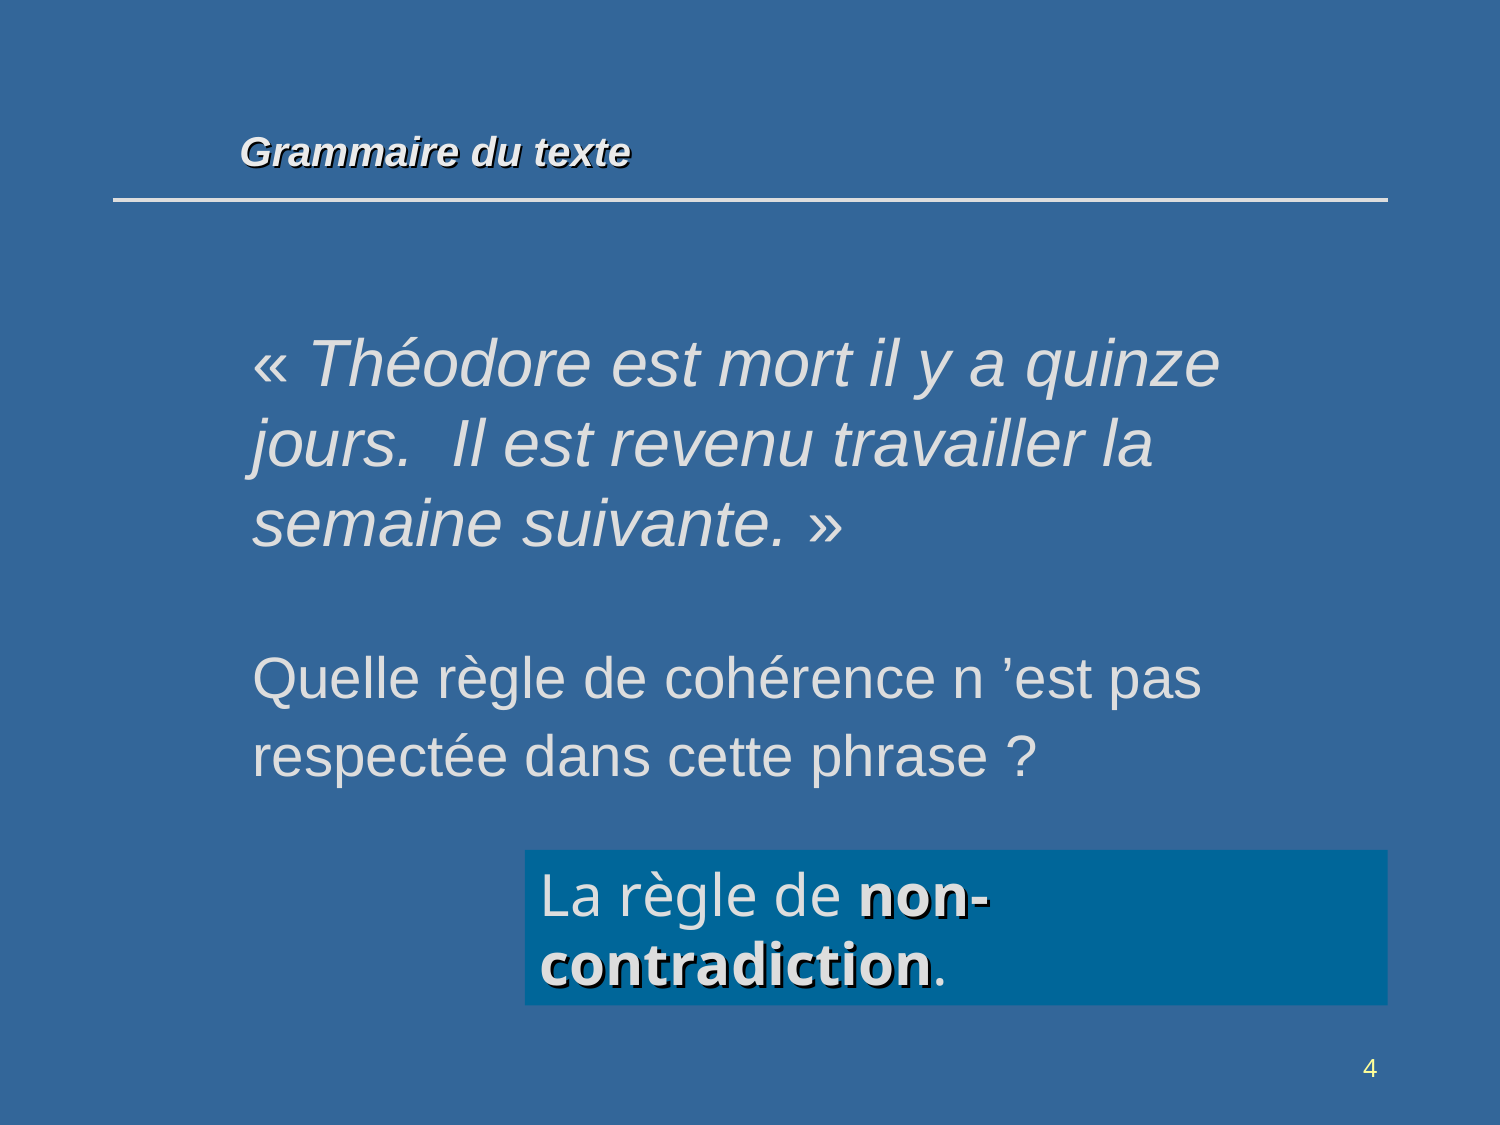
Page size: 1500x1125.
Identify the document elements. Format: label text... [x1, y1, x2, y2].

text_box « Théodore est mort il y a quinze jours. Il est revenu travailler la semaine suivante. » Quelle règle de cohérence n ’est pas respectée dans cette phrase ? [237, 312, 1375, 798]
text_box La règle de non-contradiction. [524, 849, 1388, 1006]
text_box Grammaire du texte [224, 116, 647, 183]
